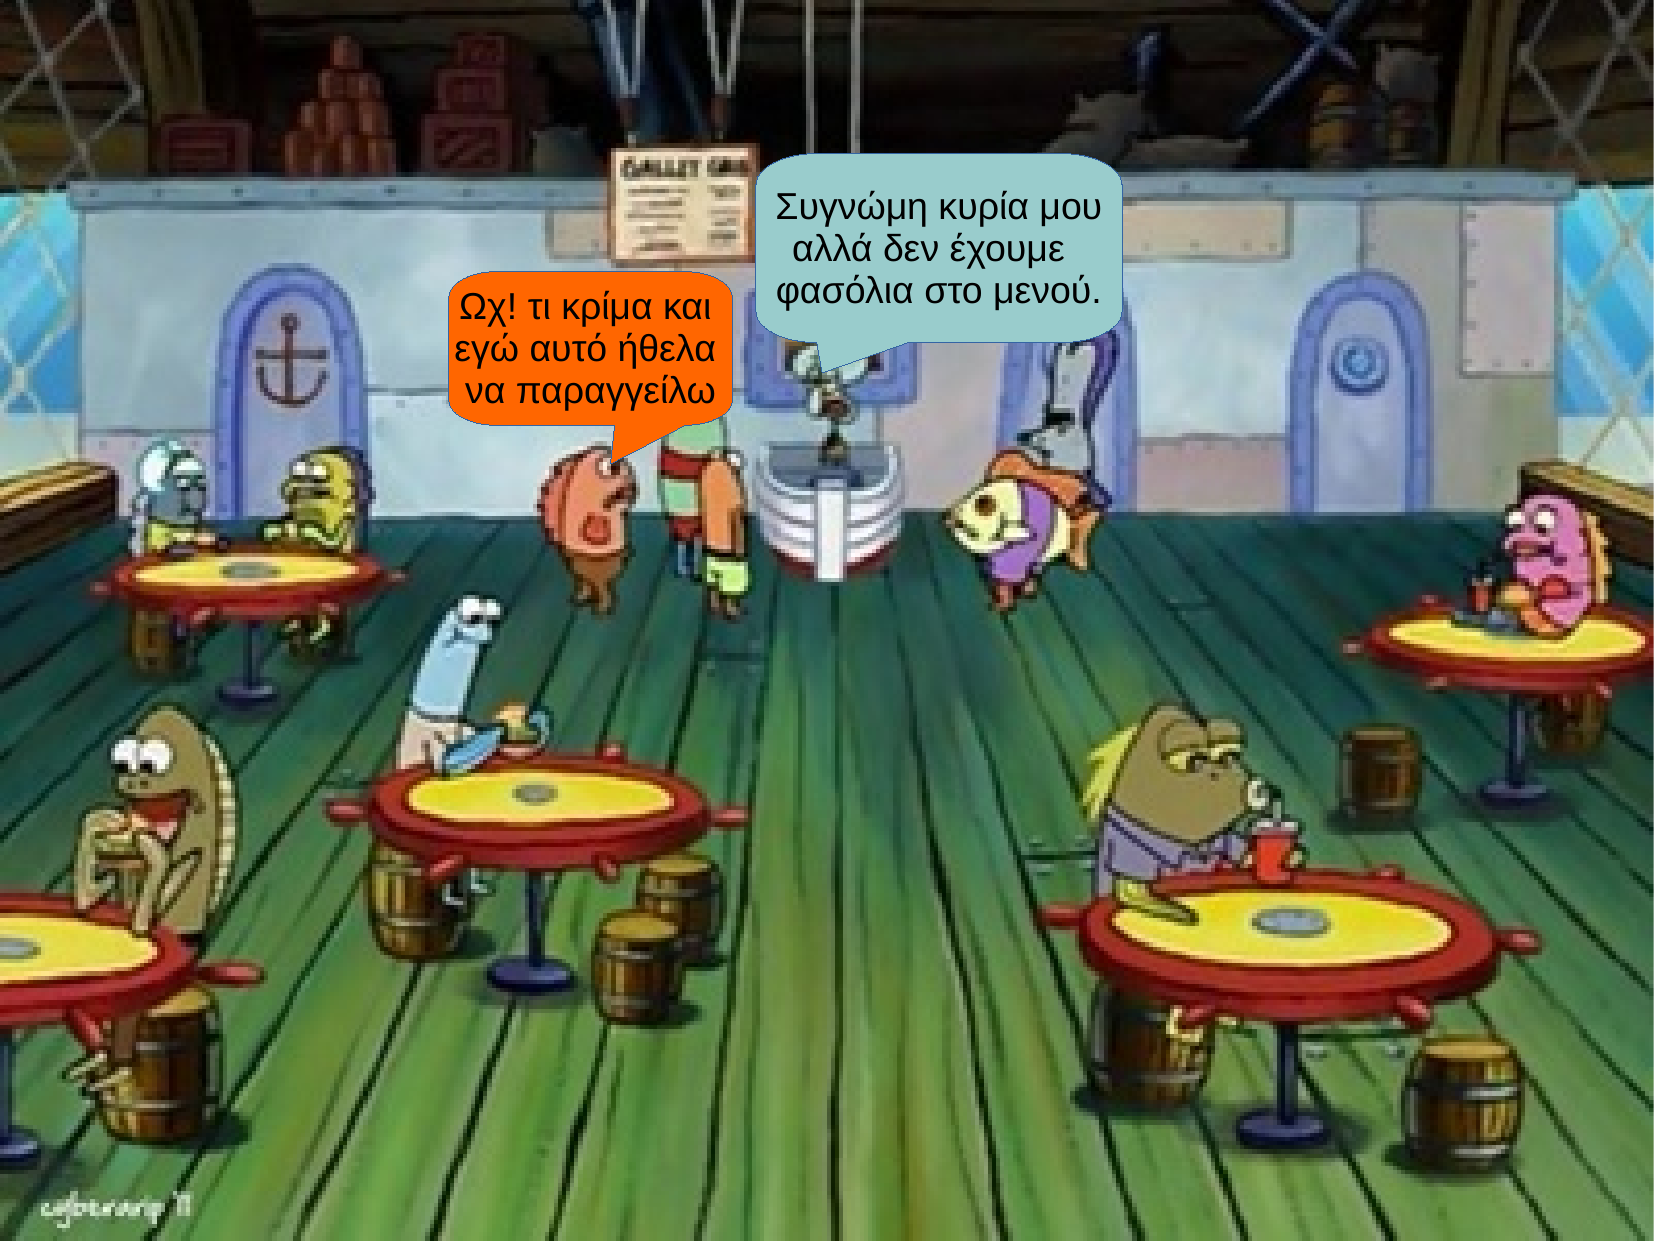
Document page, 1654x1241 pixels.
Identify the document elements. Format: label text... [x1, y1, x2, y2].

text_box Συγνώμη κυρία μου αλλά δεν έχουμε φασόλια στο μενού. [755, 153, 1123, 373]
text_box Ωχ! τι κρίμα και εγώ αυτό ήθελα να παραγγείλω [448, 271, 733, 464]
picture [0, 0, 1654, 1241]
